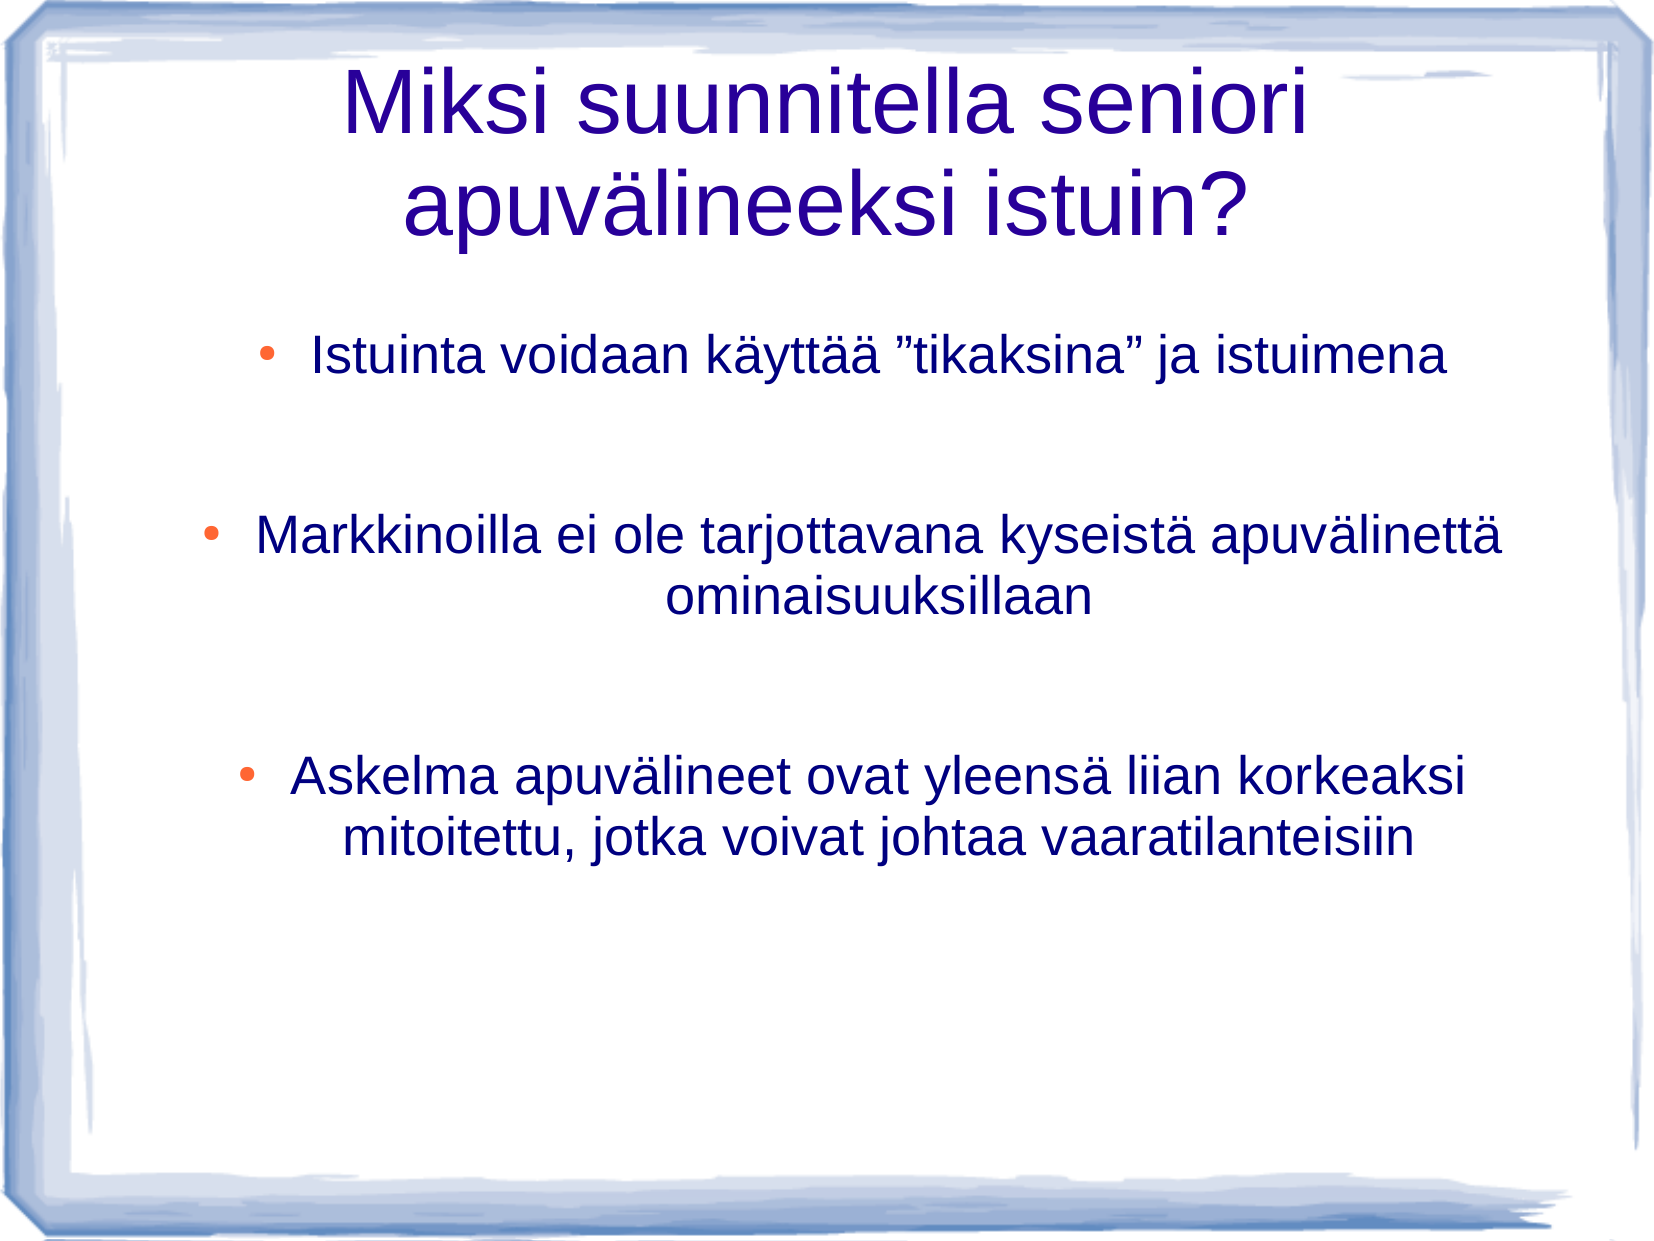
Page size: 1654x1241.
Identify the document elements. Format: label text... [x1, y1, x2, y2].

title Miksi suunnitella seniori apuvälineeksi istuin? [82, 49, 1571, 257]
picture [0, 0, 1654, 1241]
list Istuinta voidaan käyttää ”tikaksina” ja istuimena Markkinoilla ei ole tarjottavana kyseistä apuvälinettä ominaisuuksillaan Askelma apuvälineet ovat yleensä liian korkeaksi mitoitettu, jotka voivat johtaa vaaratilanteisiin [118, 324, 1571, 1004]
